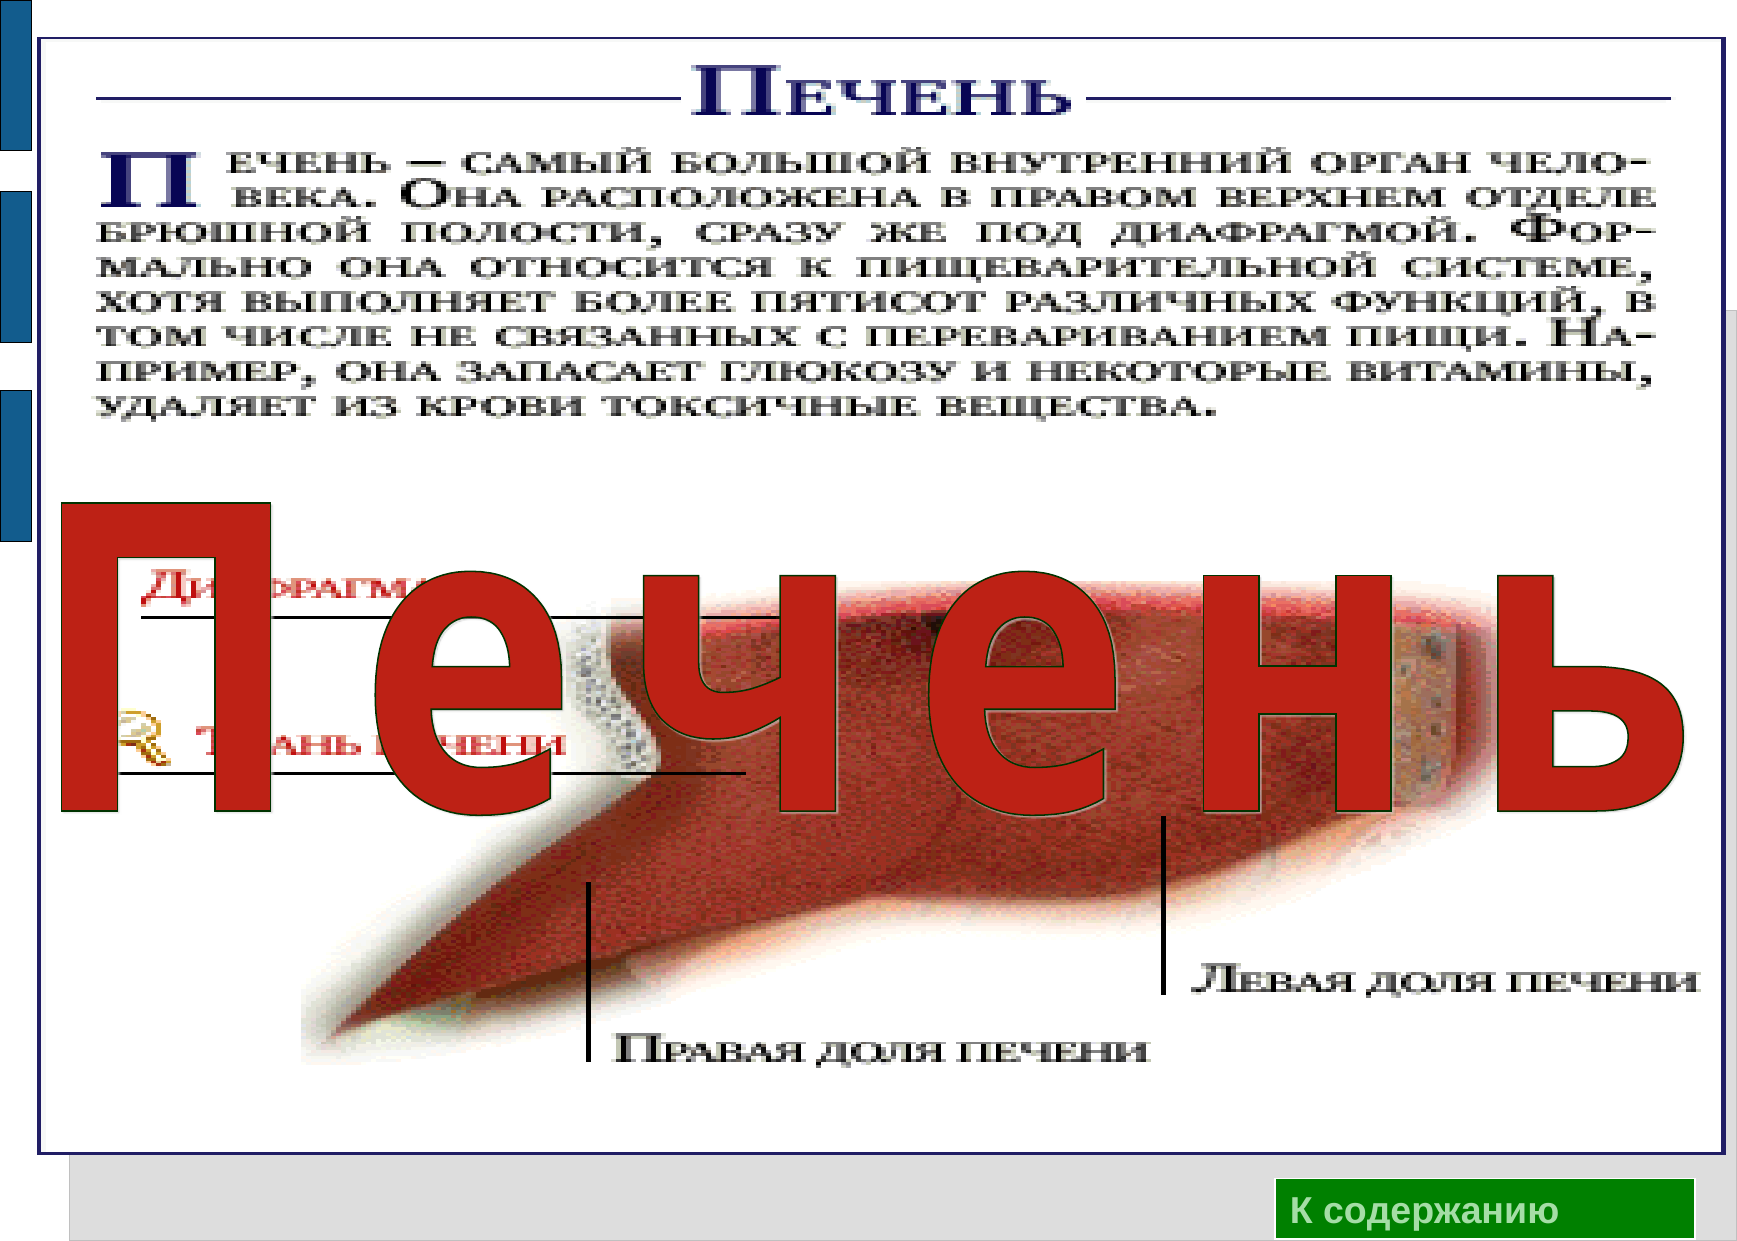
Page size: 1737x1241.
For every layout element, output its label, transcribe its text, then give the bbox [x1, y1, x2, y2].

text_box К содержанию [1275, 1178, 1696, 1240]
text_box Печень [61, 503, 271, 812]
text_box Печень [1497, 575, 1684, 812]
text_box Печень [1203, 575, 1392, 812]
text_box Печень [928, 571, 1116, 816]
text_box Печень [643, 575, 836, 812]
text_box Печень [375, 571, 562, 816]
picture [37, 37, 1726, 1155]
